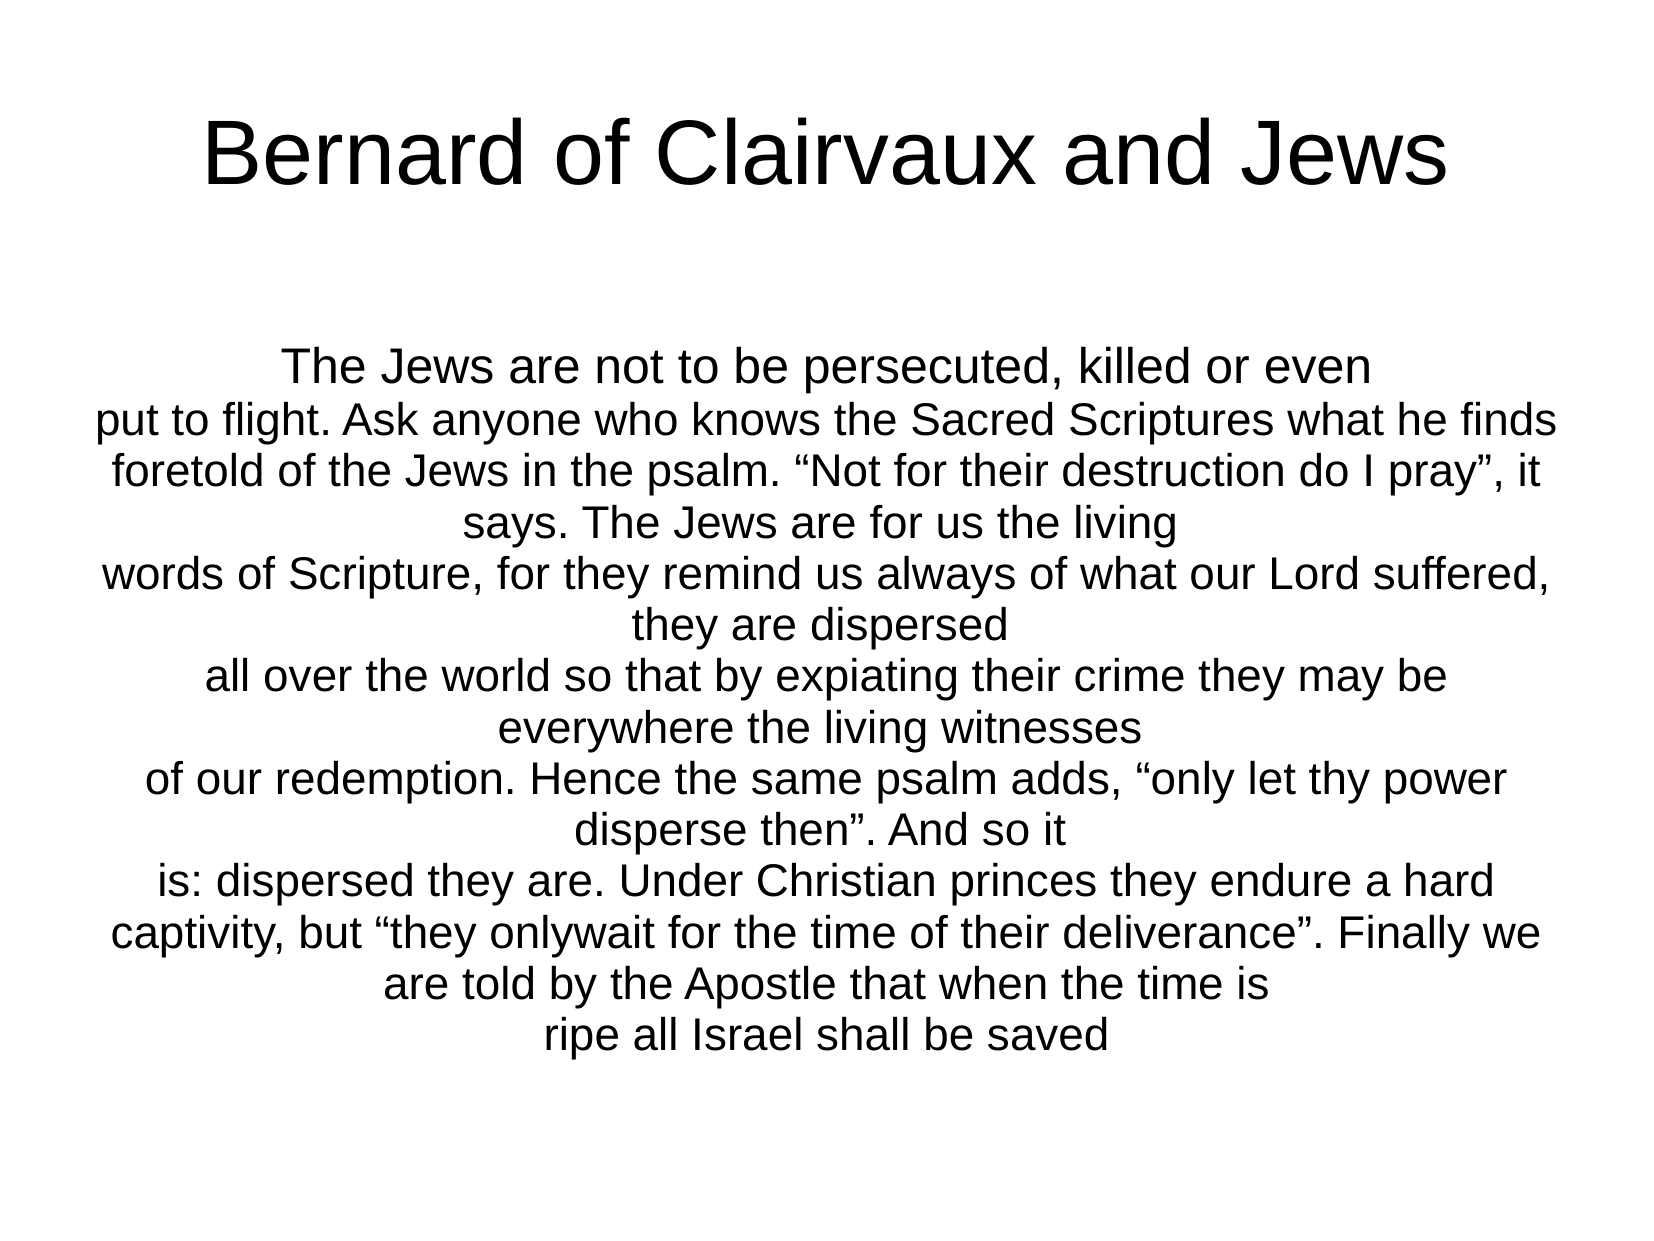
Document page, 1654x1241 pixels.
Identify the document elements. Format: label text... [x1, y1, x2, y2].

title Bernard of Clairvaux and Jews [82, 56, 1571, 250]
subtitle The Jews are not to be persecuted, killed or even put to flight. Ask anyone who knows the Sacred Scriptures what he finds foretold of the Jews in the psalm. “Not for their destruction do I pray”, it says. The Jews are for us the living words of Scripture, for they remind us always of what our Lord suffered, they are dispersed all over the world so that by expiating their crime they may be everywhere the living witnesses of our redemption. Hence the same psalm adds, “only let thy power disperse then”. And so it is: dispersed they are. Under Christian princes they endure a hard captivity, but “they onlywait for the time of their deliverance”. Finally we are told by the Apostle that when the time is ripe all Israel shall be saved [82, 297, 1571, 1102]
